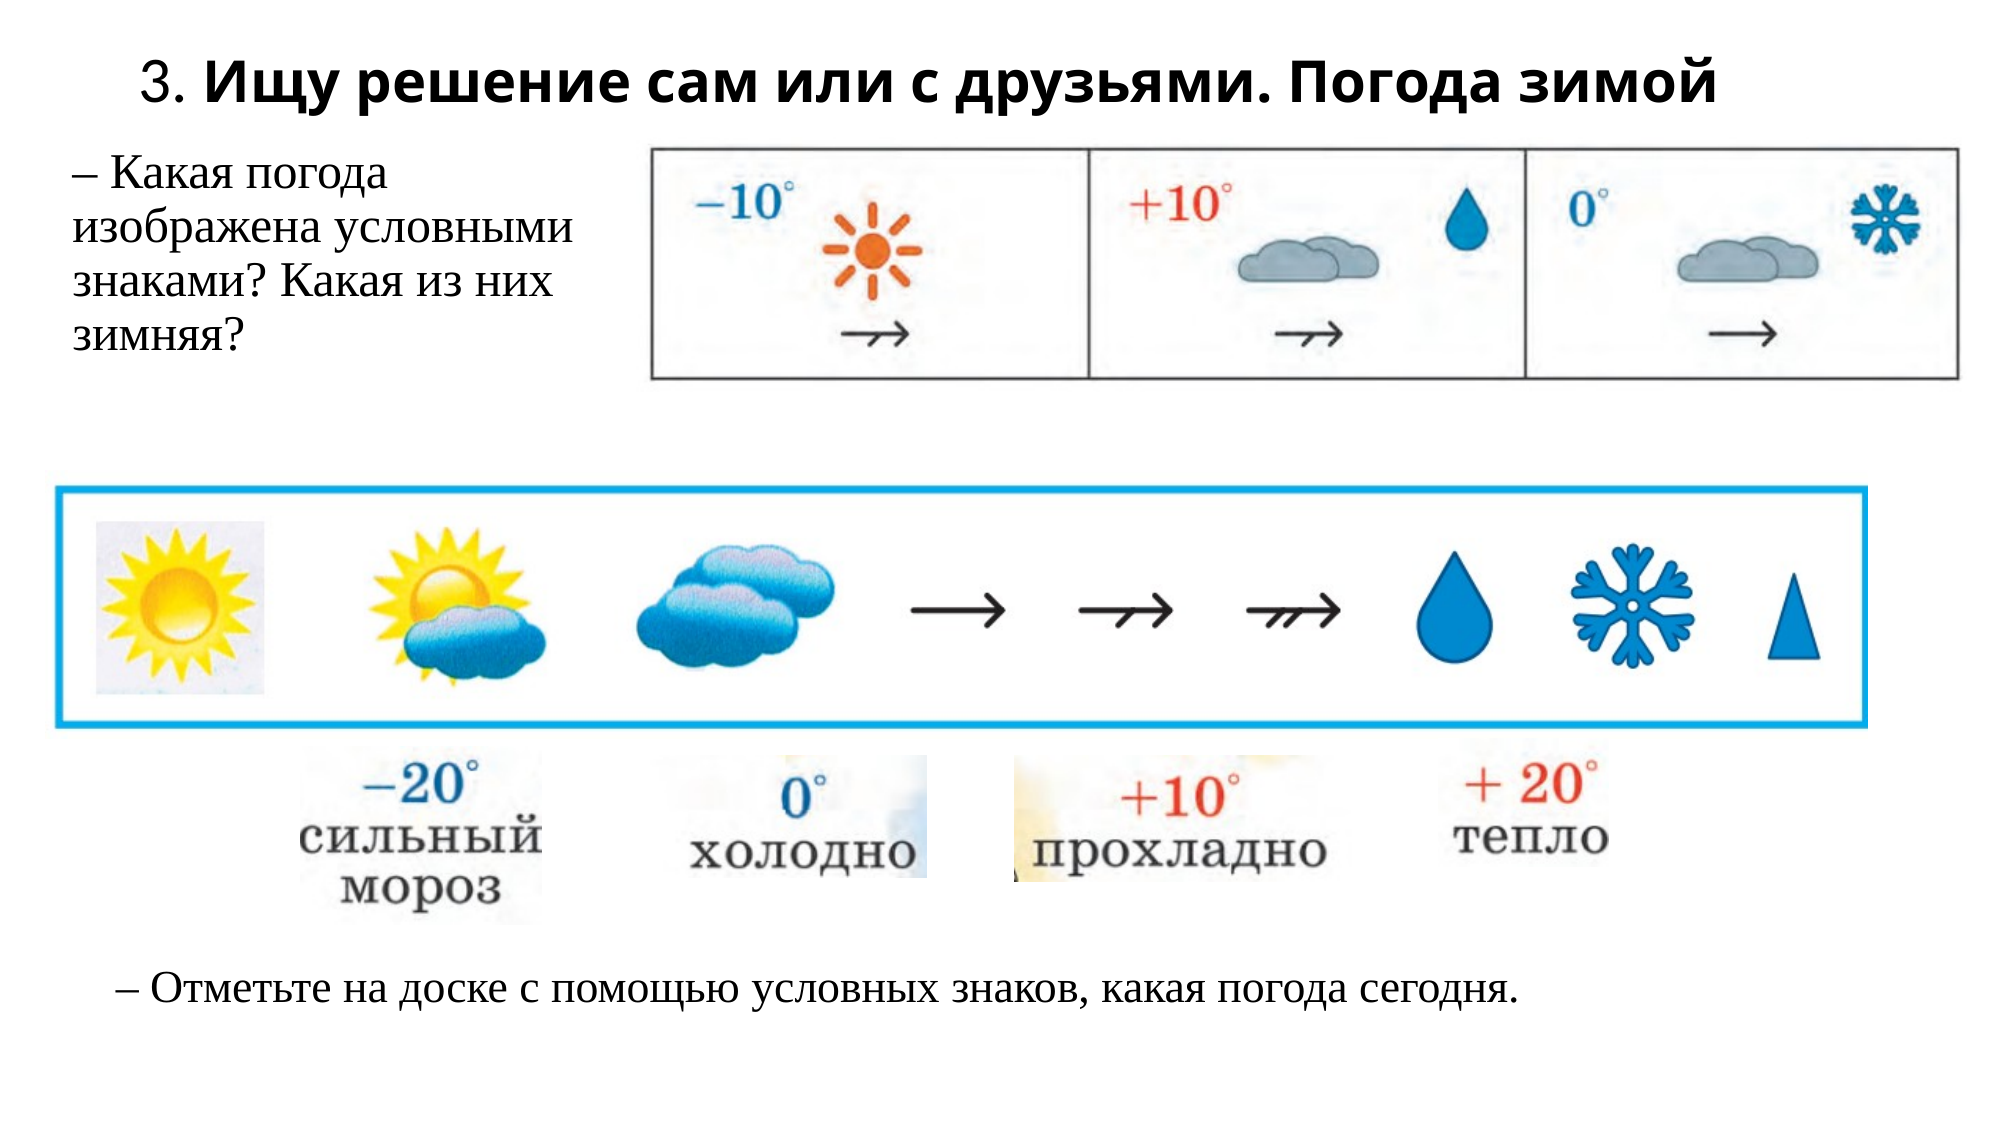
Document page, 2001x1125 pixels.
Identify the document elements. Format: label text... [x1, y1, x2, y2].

picture [300, 746, 542, 925]
title 3. Ищу решение сам или с друзьями. Погода зимой [123, 38, 1849, 125]
picture [45, 470, 1868, 867]
list – Какая погода изображена условными знаками? Какая из них зимняя? [57, 137, 599, 419]
picture [626, 755, 927, 878]
picture [1014, 755, 1352, 882]
picture [626, 137, 1967, 392]
picture [62, 493, 1863, 722]
text_box – Отметьте на доске с помощью условных знаков, какая погода сегодня. [100, 955, 1553, 1058]
